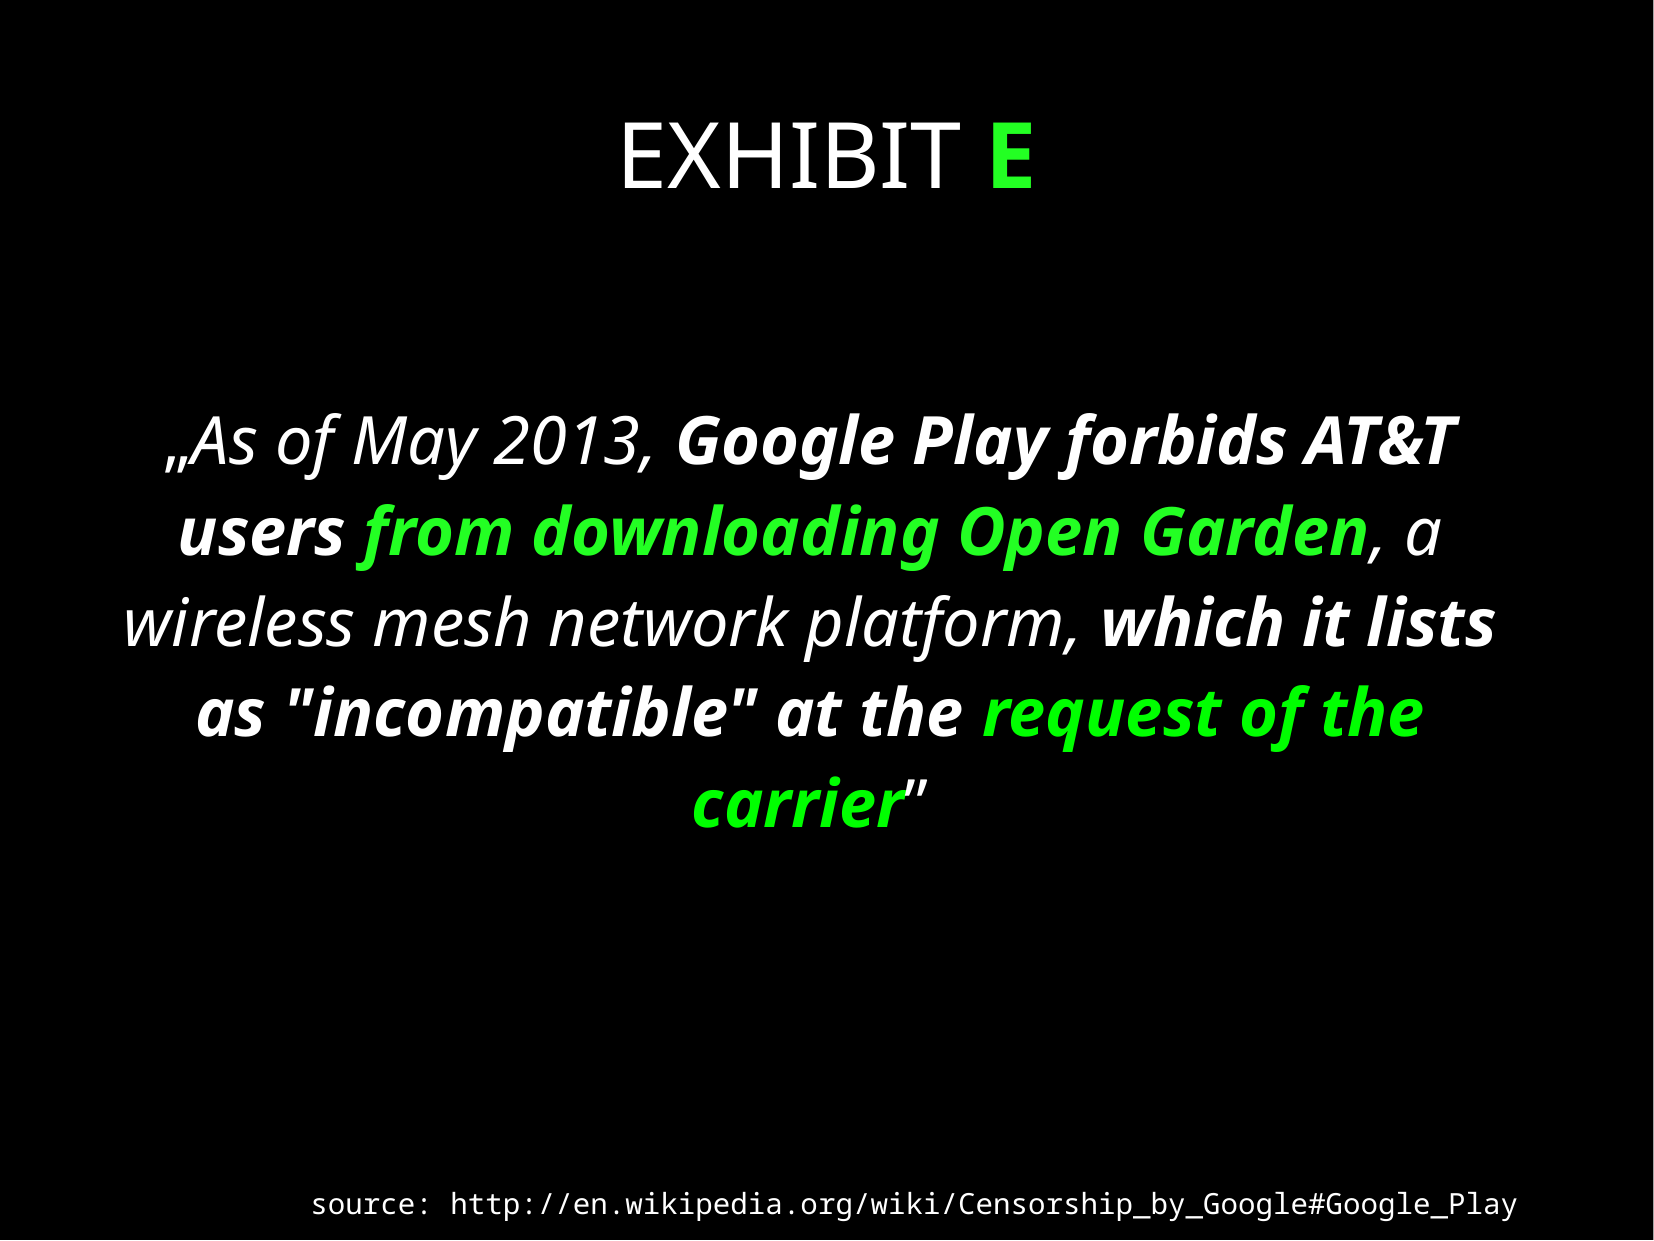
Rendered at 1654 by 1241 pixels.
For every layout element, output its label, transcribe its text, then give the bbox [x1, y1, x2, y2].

text_box source: http://en.wikipedia.org/wiki/Censorship_by_Google#Google_Play [295, 1175, 1358, 1221]
list „As of May 2013, Google Play forbids AT&T users from downloading Open Garden, a wireless mesh network platform, which it lists as "incompatible" at the request of the carrier” [82, 311, 1538, 929]
title EXHIBIT E [82, 49, 1571, 257]
